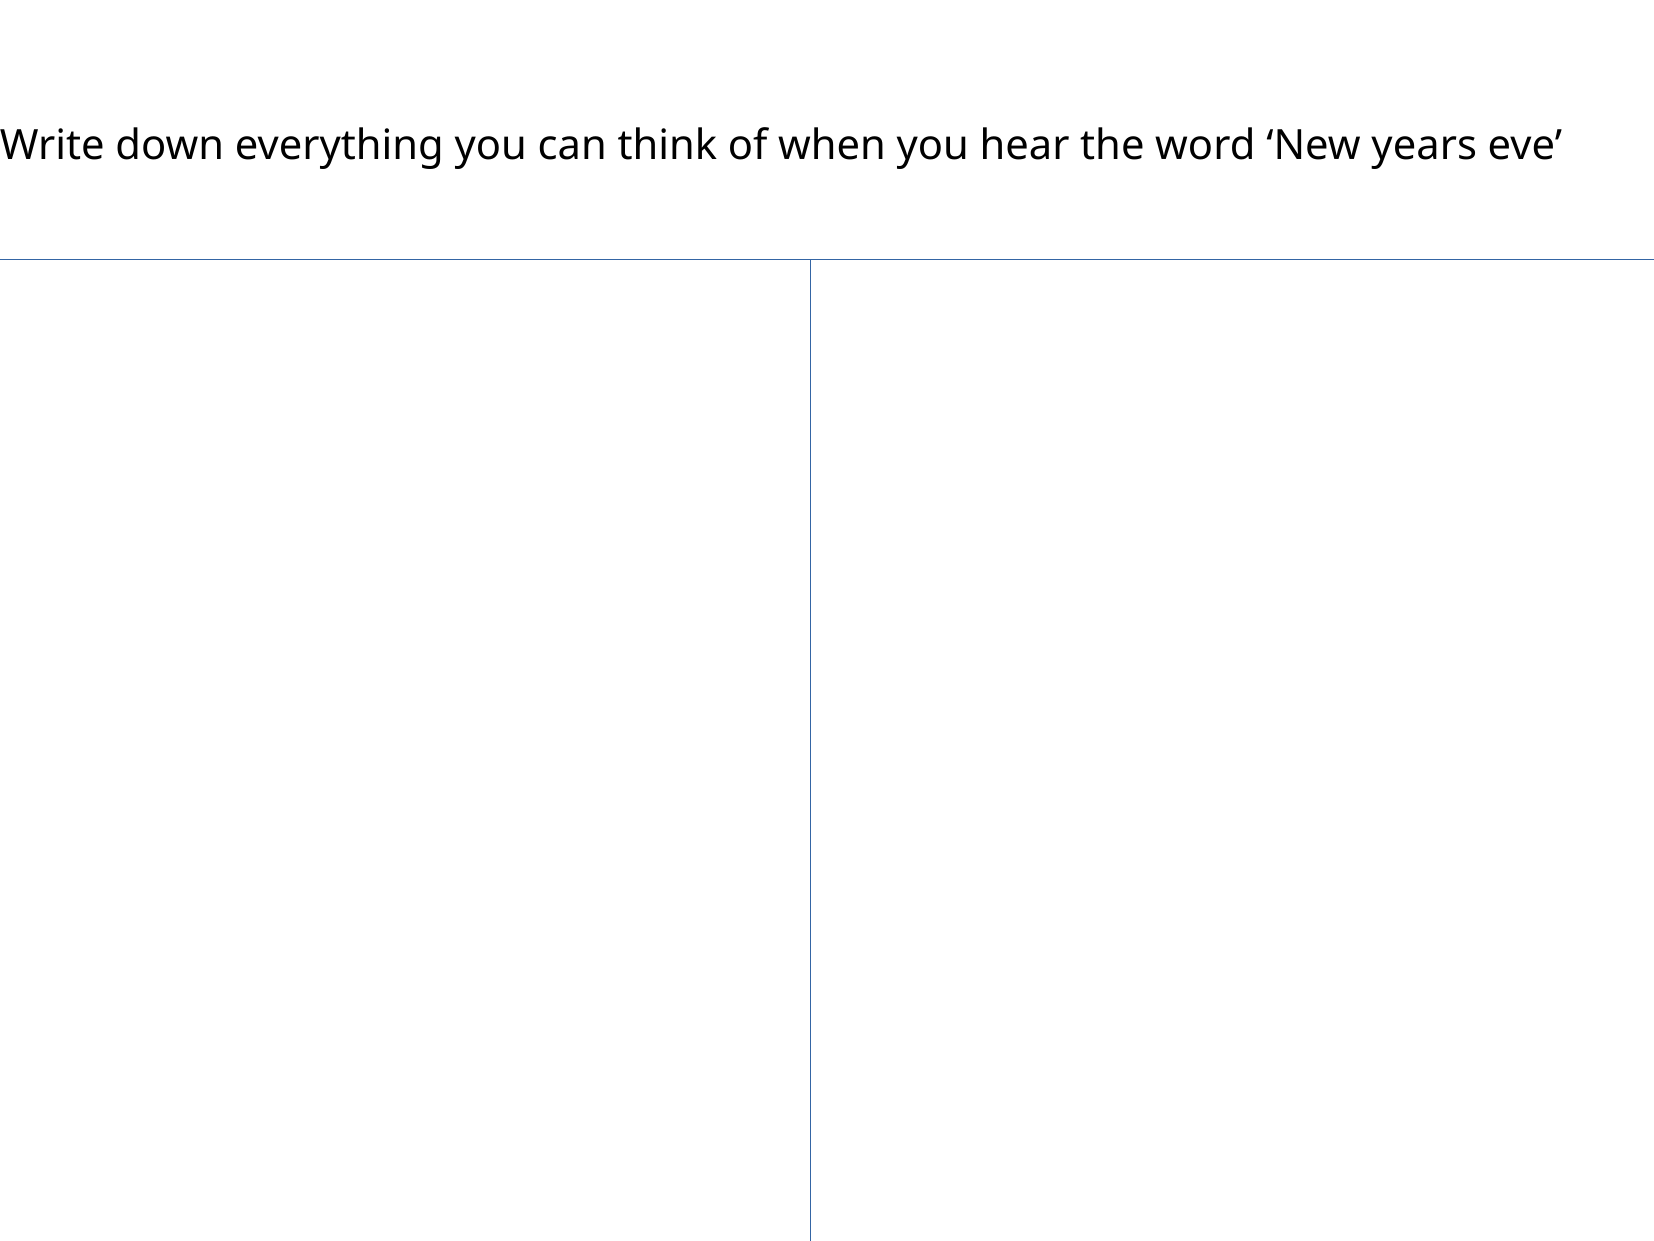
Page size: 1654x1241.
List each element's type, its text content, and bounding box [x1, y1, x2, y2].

text_box Write down everything you can think of when you hear the word ‘New years eve’ [0, 107, 1654, 226]
